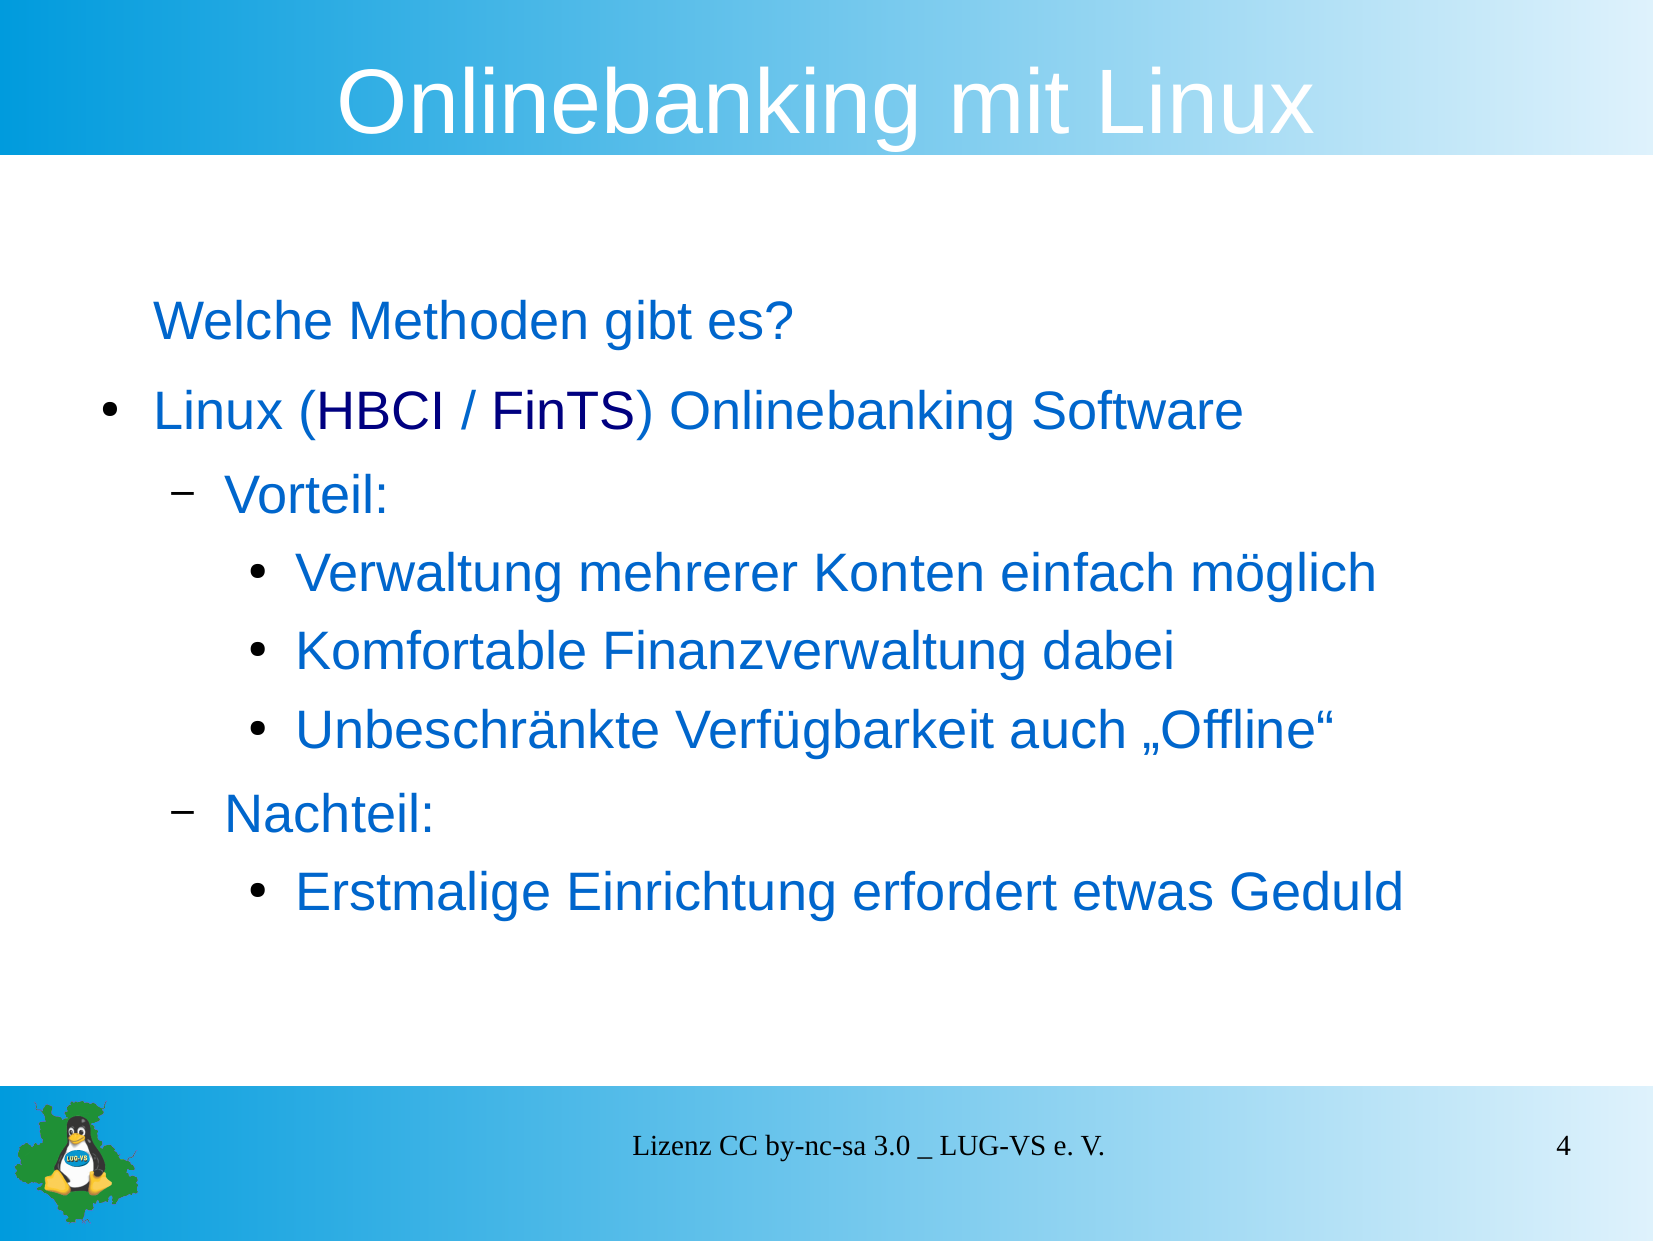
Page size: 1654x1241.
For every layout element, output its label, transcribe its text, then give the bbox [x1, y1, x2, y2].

list Welche Methoden gibt es? Linux (HBCI / FinTS) Onlinebanking Software Vorteil: Verwaltung mehrerer Konten einfach möglich Komfortable Finanzverwaltung dabei Unbeschränkte Verfügbarkeit auch „Offline“ Nachteil: Erstmalige Einrichtung erfordert etwas Geduld [82, 290, 1571, 1010]
title Onlinebanking mit Linux [82, 49, 1571, 155]
picture [16, 1086, 142, 1241]
